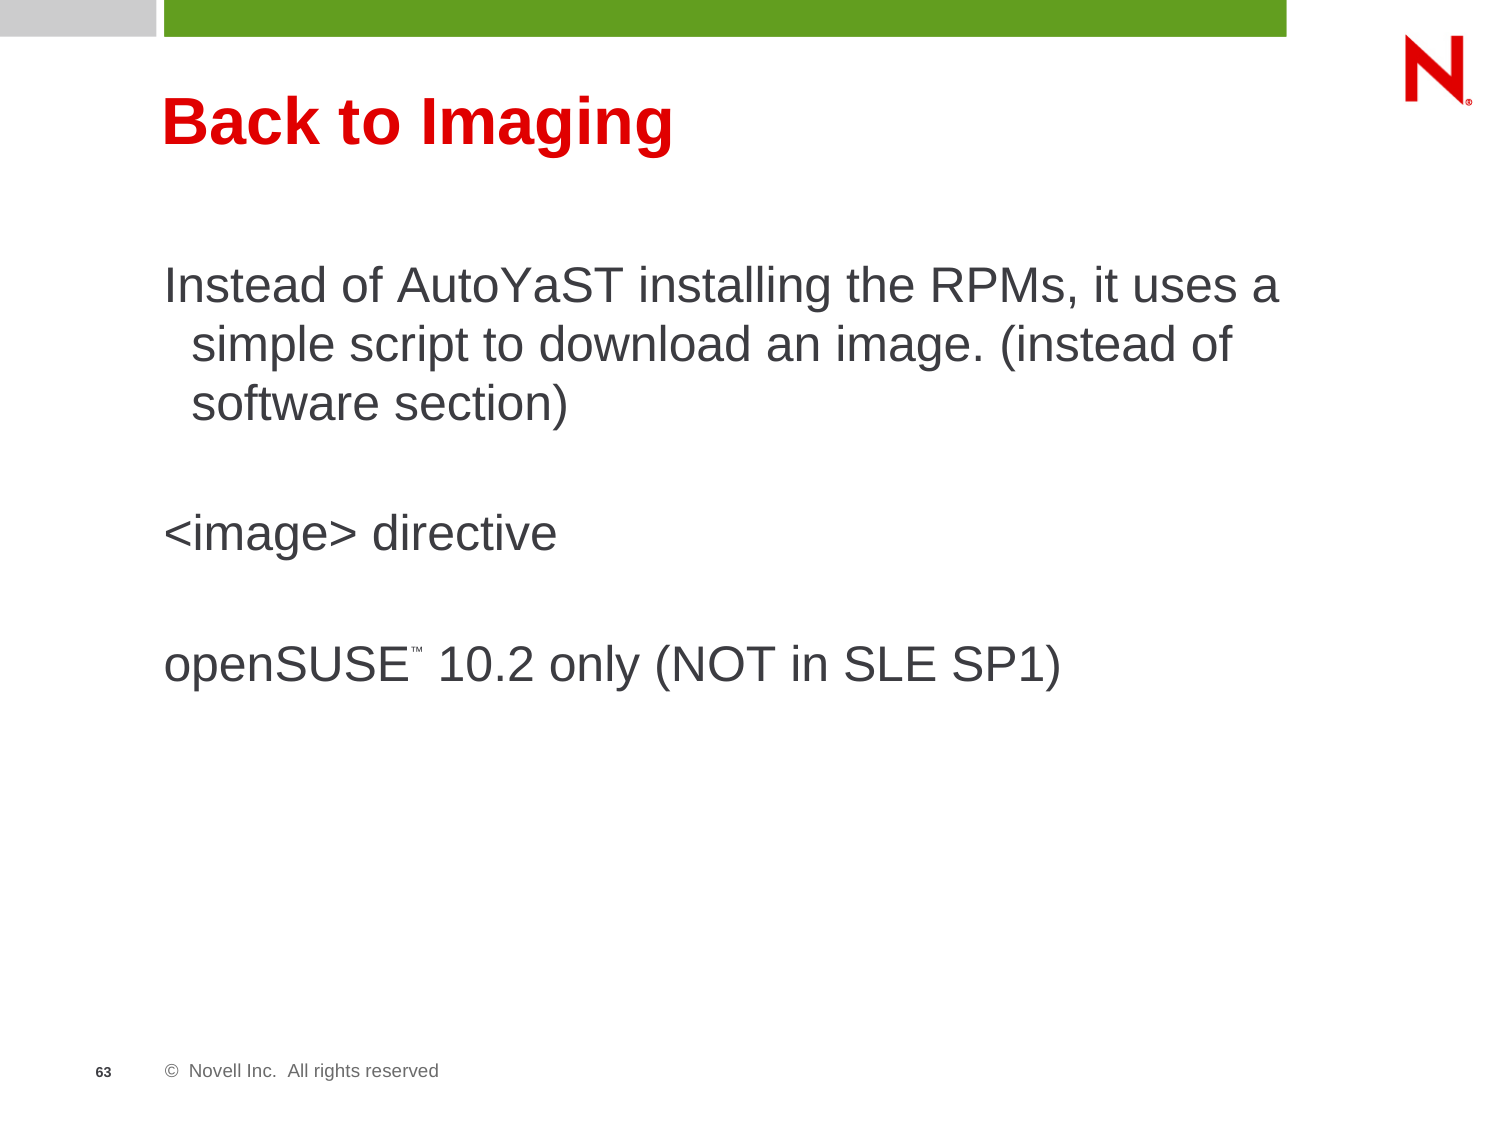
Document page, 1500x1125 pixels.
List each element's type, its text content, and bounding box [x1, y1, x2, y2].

picture [1403, 32, 1473, 107]
title Back to Imaging [161, 41, 1383, 205]
list Instead of AutoYaST installing the RPMs, it uses a simple script to download an image. (instead of software section) <image> directive openSUSE™ 10.2 only (NOT in SLE SP1) [163, 254, 1404, 986]
